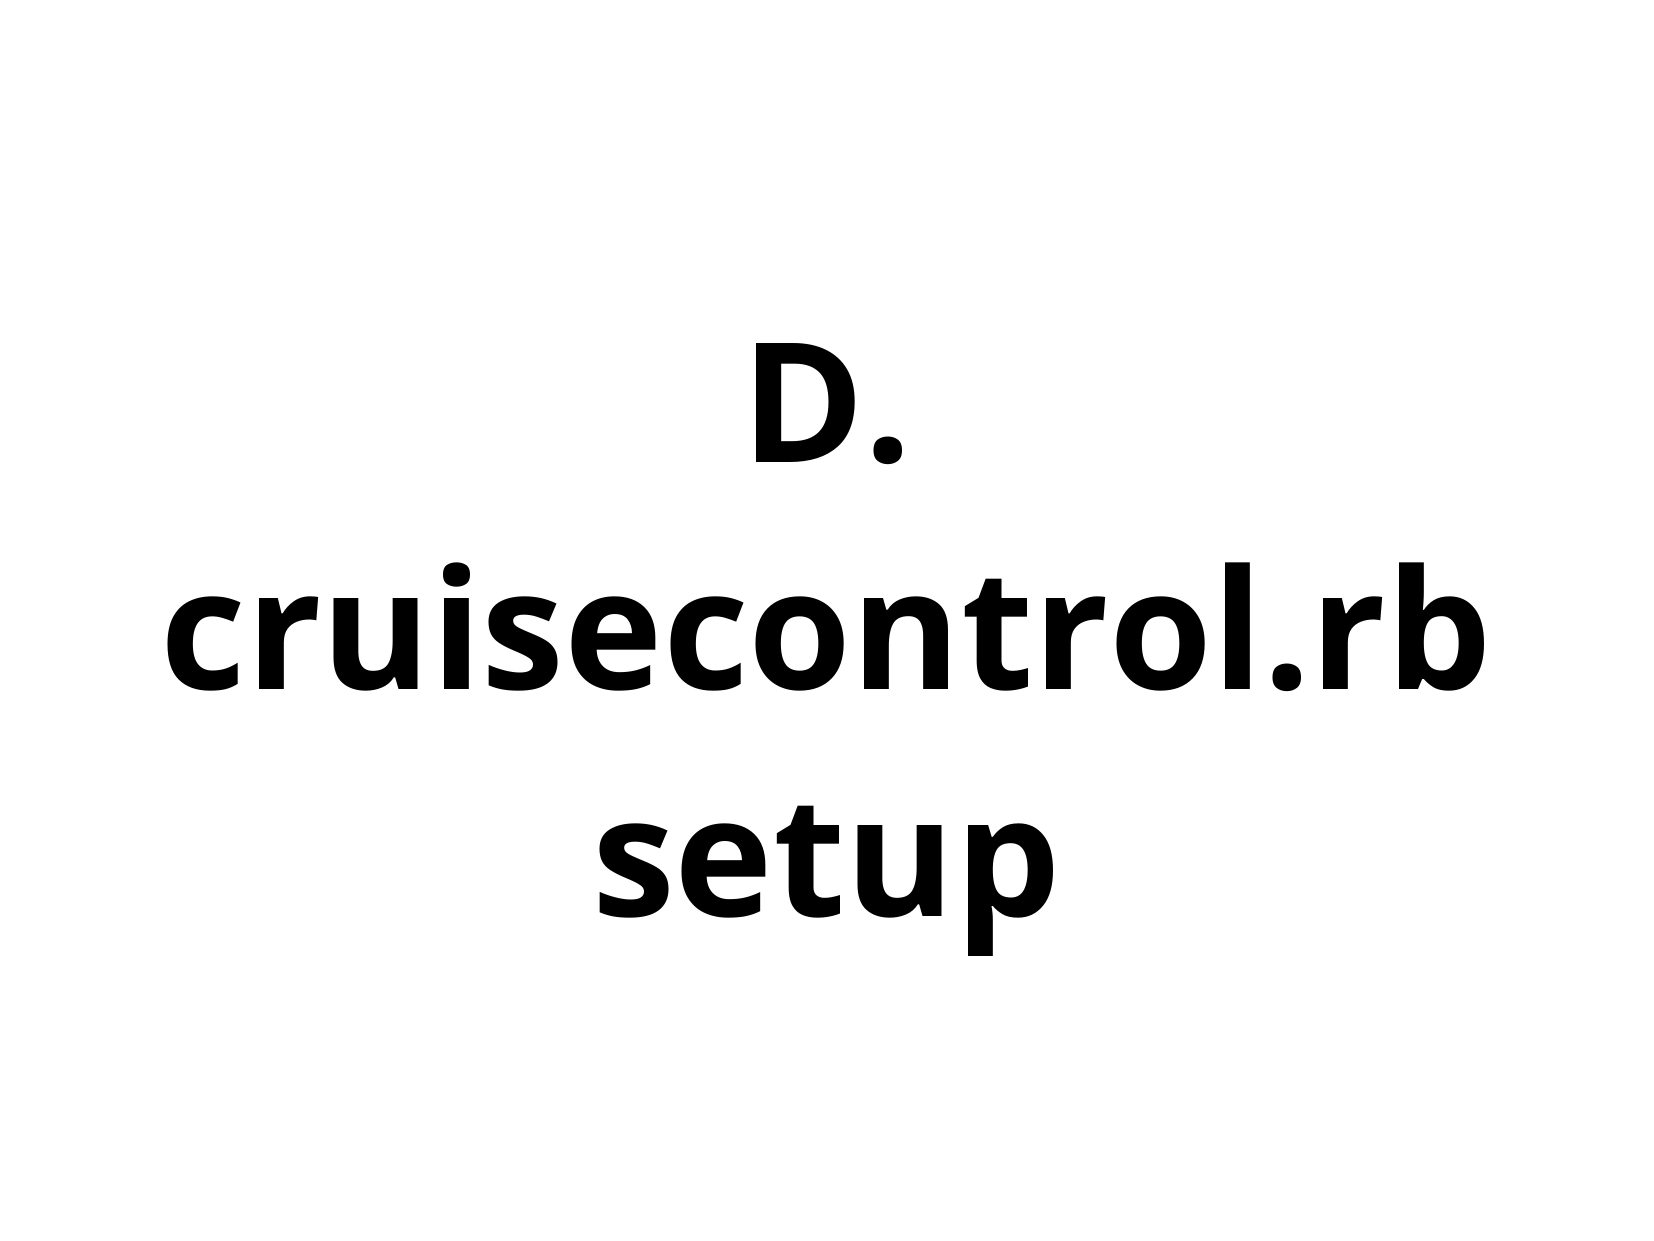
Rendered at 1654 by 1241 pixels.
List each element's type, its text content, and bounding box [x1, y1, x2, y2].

title D. cruisecontrol.rb setup [82, 49, 1571, 1201]
